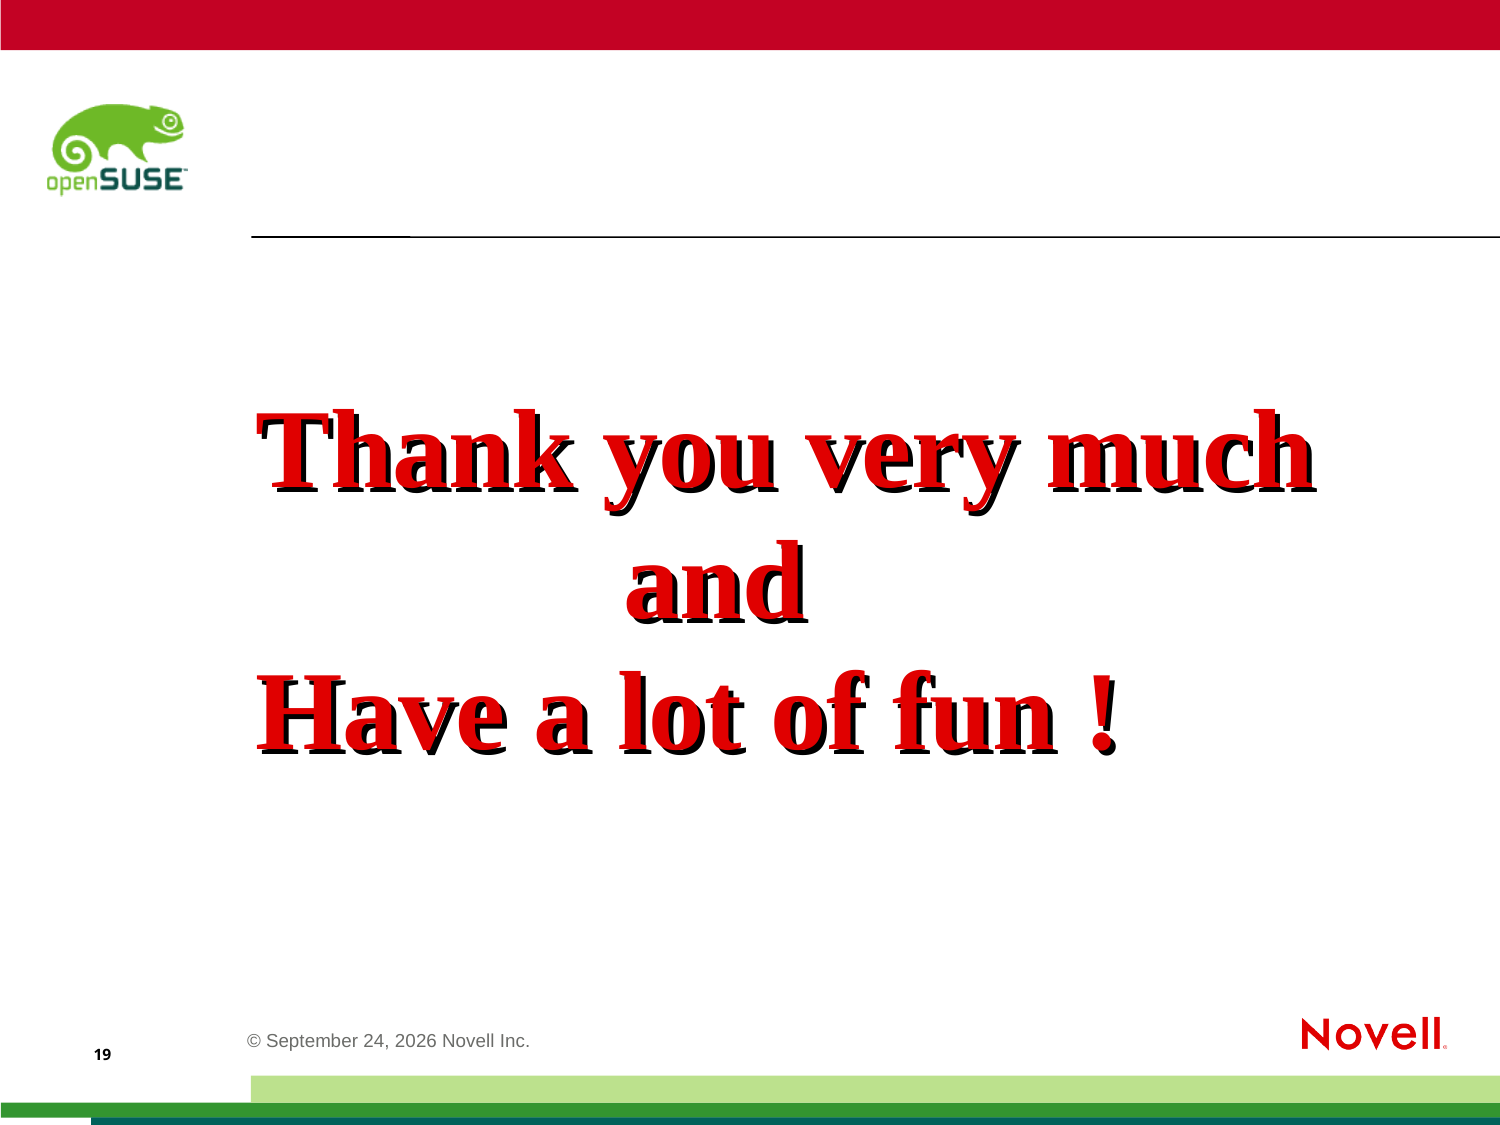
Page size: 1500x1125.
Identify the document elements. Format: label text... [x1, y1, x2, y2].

text_box Thank you very much and Have a lot of fun ! [255, 381, 1384, 768]
picture [47, 104, 188, 197]
picture [1295, 1011, 1453, 1056]
